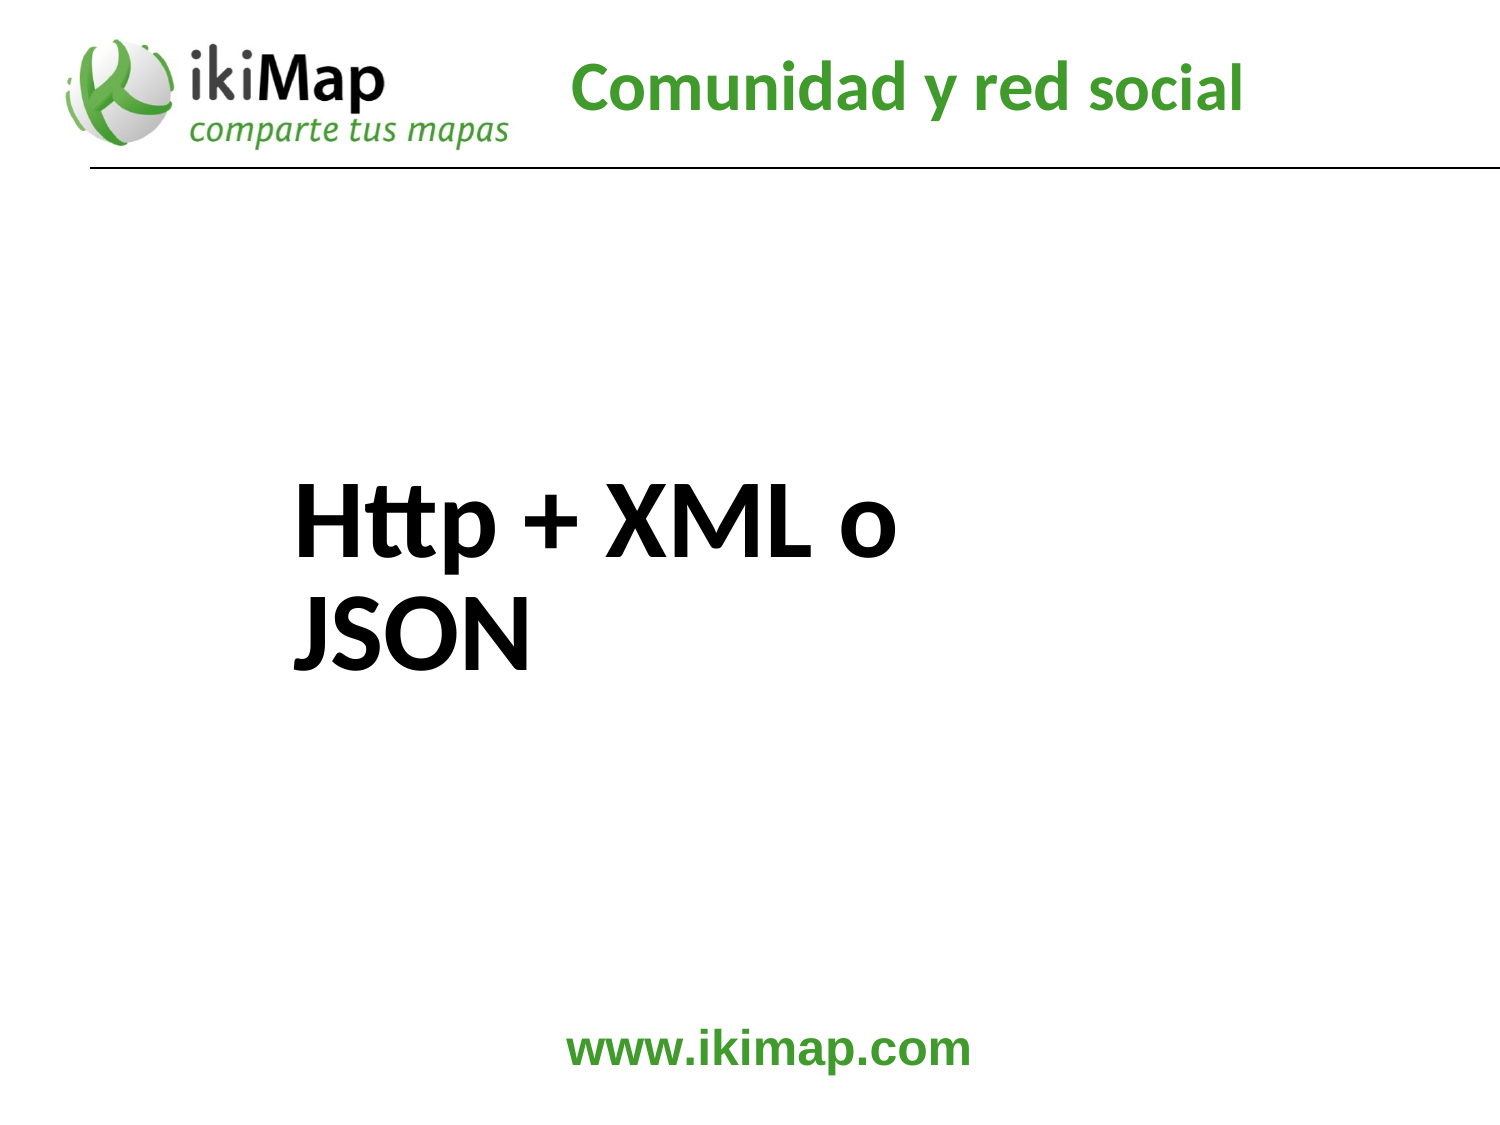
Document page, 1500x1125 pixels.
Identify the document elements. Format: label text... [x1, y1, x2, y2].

text_box Comunidad y red social [554, 49, 1500, 166]
text_box Http + XML o JSON [278, 466, 1126, 756]
picture [58, 35, 526, 152]
text_box www.ikimap.com [551, 1007, 988, 1084]
